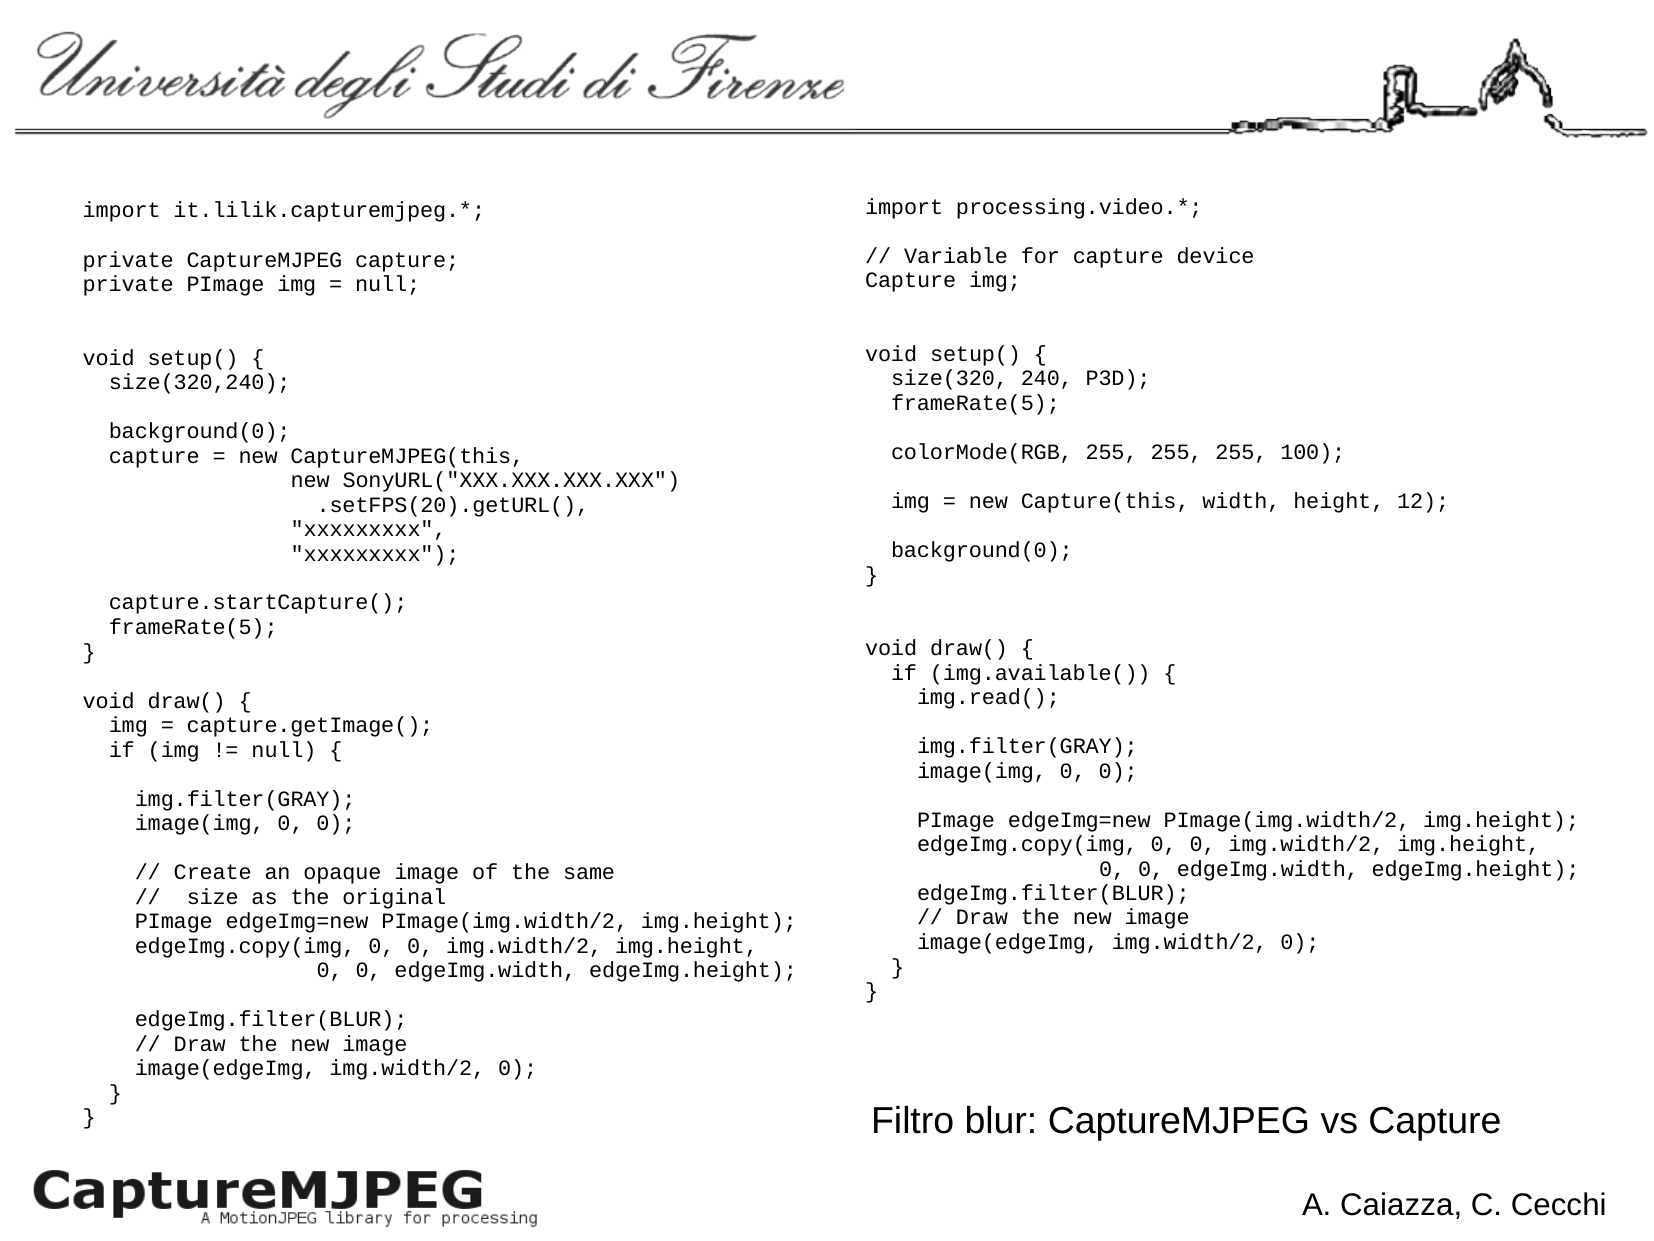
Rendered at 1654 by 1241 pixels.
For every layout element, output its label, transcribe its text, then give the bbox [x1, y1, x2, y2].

picture [7, 4, 1654, 147]
text_box Filtro blur: CaptureMJPEG vs Capture [856, 1092, 1536, 1150]
text_box import it.lilik.capturemjpeg.*; private CaptureMJPEG capture; private PImage img = null; void setup() { size(320,240); background(0); capture = new CaptureMJPEG(this, new SonyURL("XXX.XXX.XXX.XXX") .setFPS(20).getURL(), "xxxxxxxxx", "xxxxxxxxx"); capture.startCapture(); frameRate(5); } void draw() { img = capture.getImage(); if (img != null) { img.filter(GRAY); image(img, 0, 0); // Create an opaque image of the same // size as the original PImage edgeImg=new PImage(img.width/2, img.height); edgeImg.copy(img, 0, 0, img.width/2, img.height, 0, 0, edgeImg.width, edgeImg.height); edgeImg.filter(BLUR); // Draw the new image image(edgeImg, img.width/2, 0); } } [82, 199, 827, 1158]
picture [17, 1159, 550, 1229]
text_box import processing.video.*; // Variable for capture device Capture img; void setup() { size(320, 240, P3D); frameRate(5); colorMode(RGB, 255, 255, 255, 100); img = new Capture(this, width, height, 12); background(0); } void draw() { if (img.available()) { img.read(); img.filter(GRAY); image(img, 0, 0); PImage edgeImg=new PImage(img.width/2, img.height); edgeImg.copy(img, 0, 0, img.width/2, img.height, 0, 0, edgeImg.width, edgeImg.height); edgeImg.filter(BLUR); // Draw the new image image(edgeImg, img.width/2, 0); } } [850, 188, 1619, 1013]
